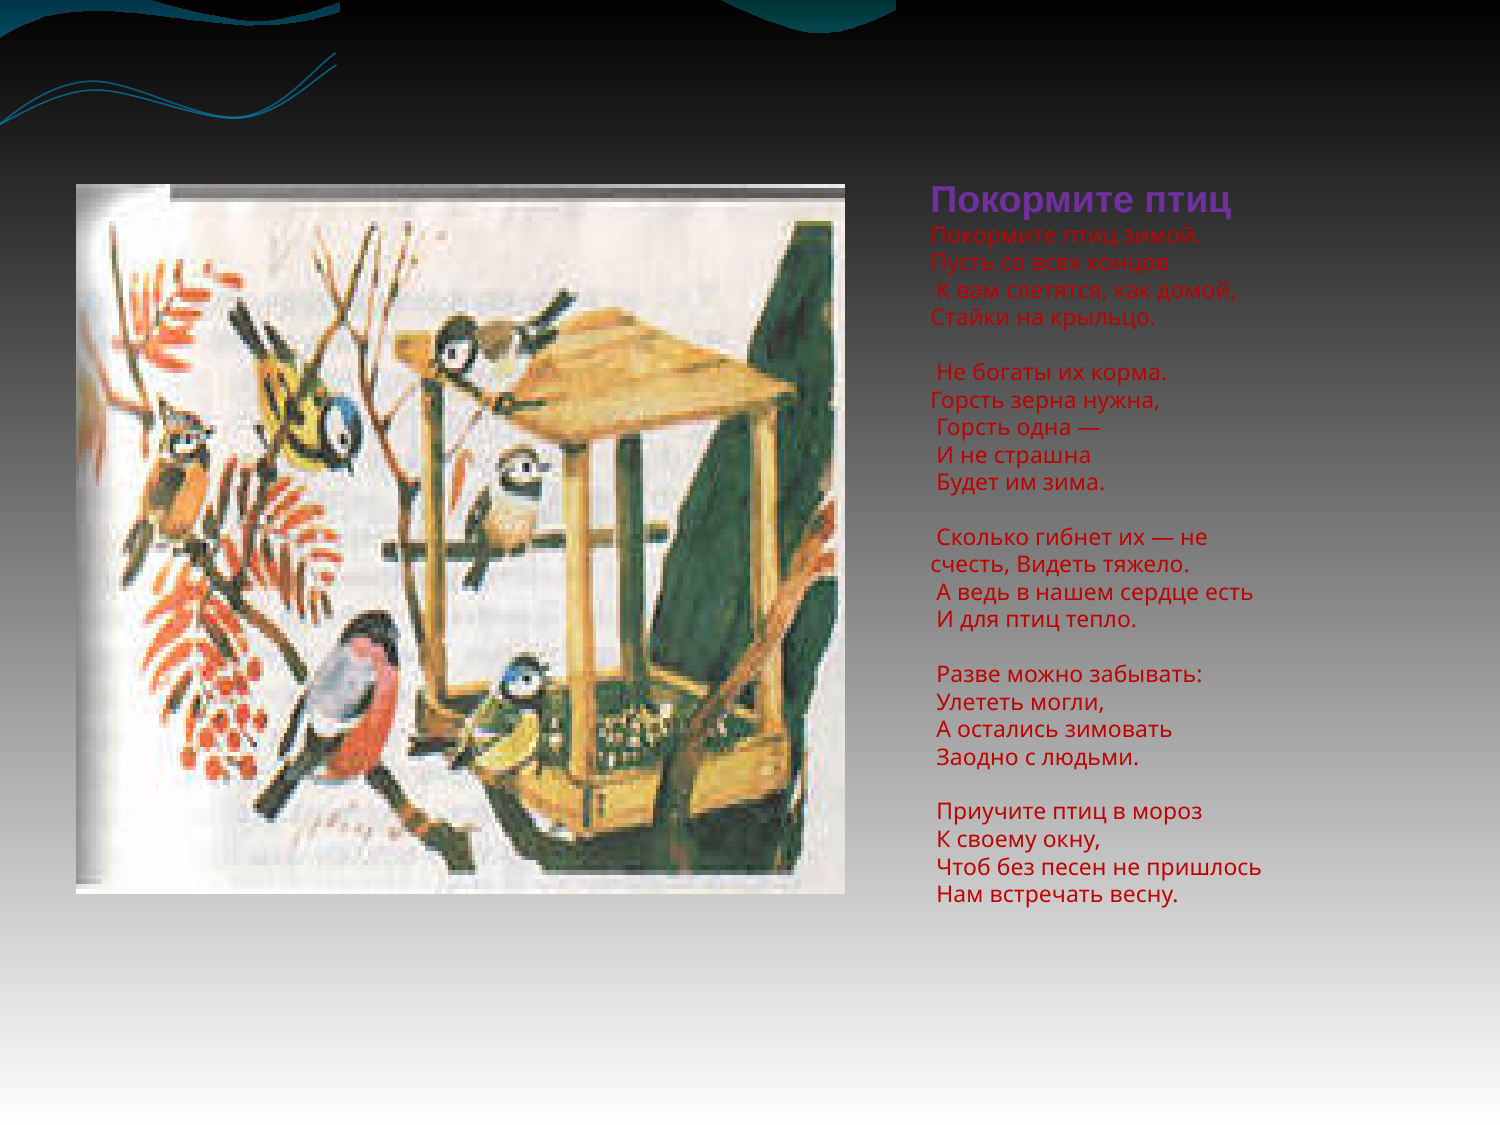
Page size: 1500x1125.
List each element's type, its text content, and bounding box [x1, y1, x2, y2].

picture [76, 184, 845, 894]
text_box Покормите птиц Покормите птиц зимой. Пусть со всех концов К вам слетятся, как домой, Стайки на крыльцо. Не богаты их корма. Горсть зерна нужна, Горсть одна — И не страшна Будет им зима. Сколько гибнет их — не счесть, Видеть тяжело. А ведь в нашем сердце есть И для птиц тепло. Разве можно забывать: Улететь могли, А остались зимовать Заодно с людьми. Приучите птиц в мороз К своему окну, Чтоб без песен не пришлось Нам встречать весну. [915, 167, 1282, 915]
